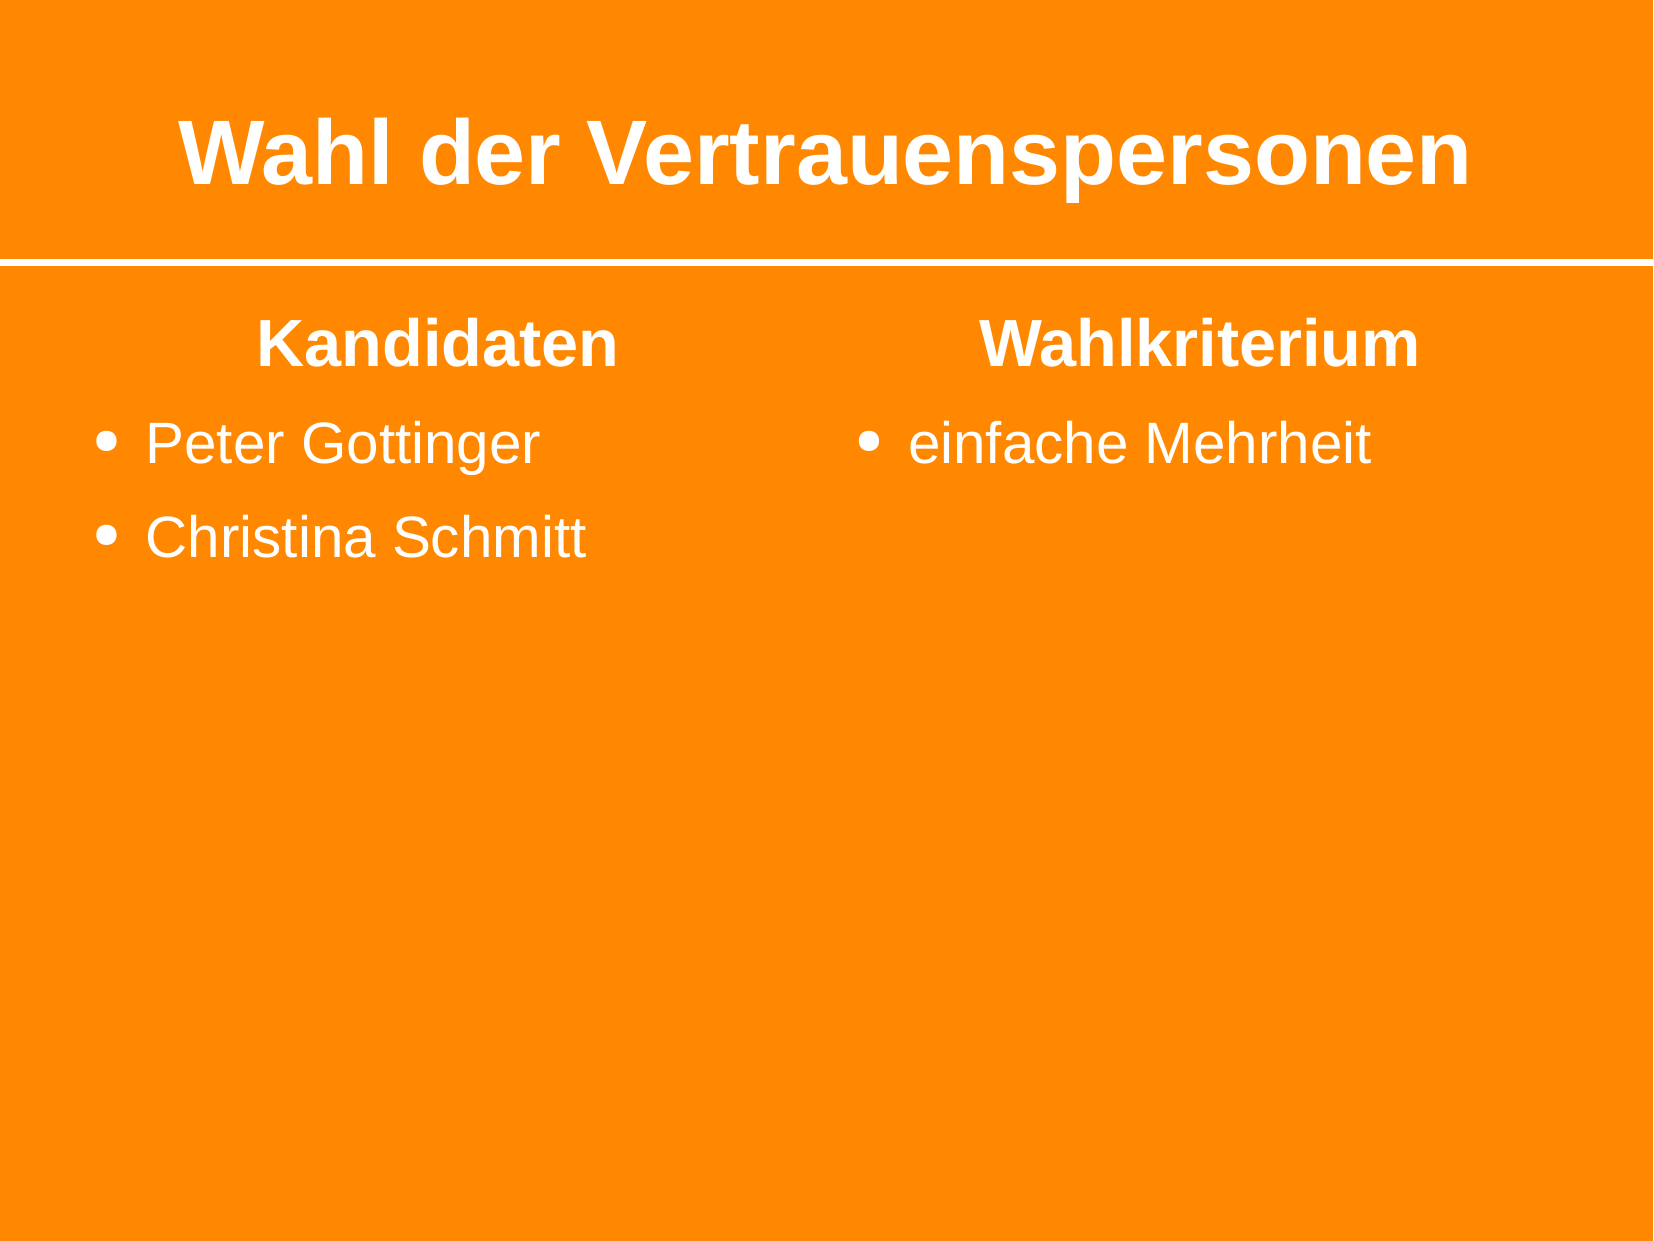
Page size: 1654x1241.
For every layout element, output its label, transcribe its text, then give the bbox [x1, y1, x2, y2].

list Kandidaten Peter Gottinger Christina Schmitt [75, 306, 801, 1111]
title Wahl der Vertrauenspersonen [82, 56, 1571, 250]
list Wahlkriterium einfache Mehrheit [837, 306, 1564, 1111]
